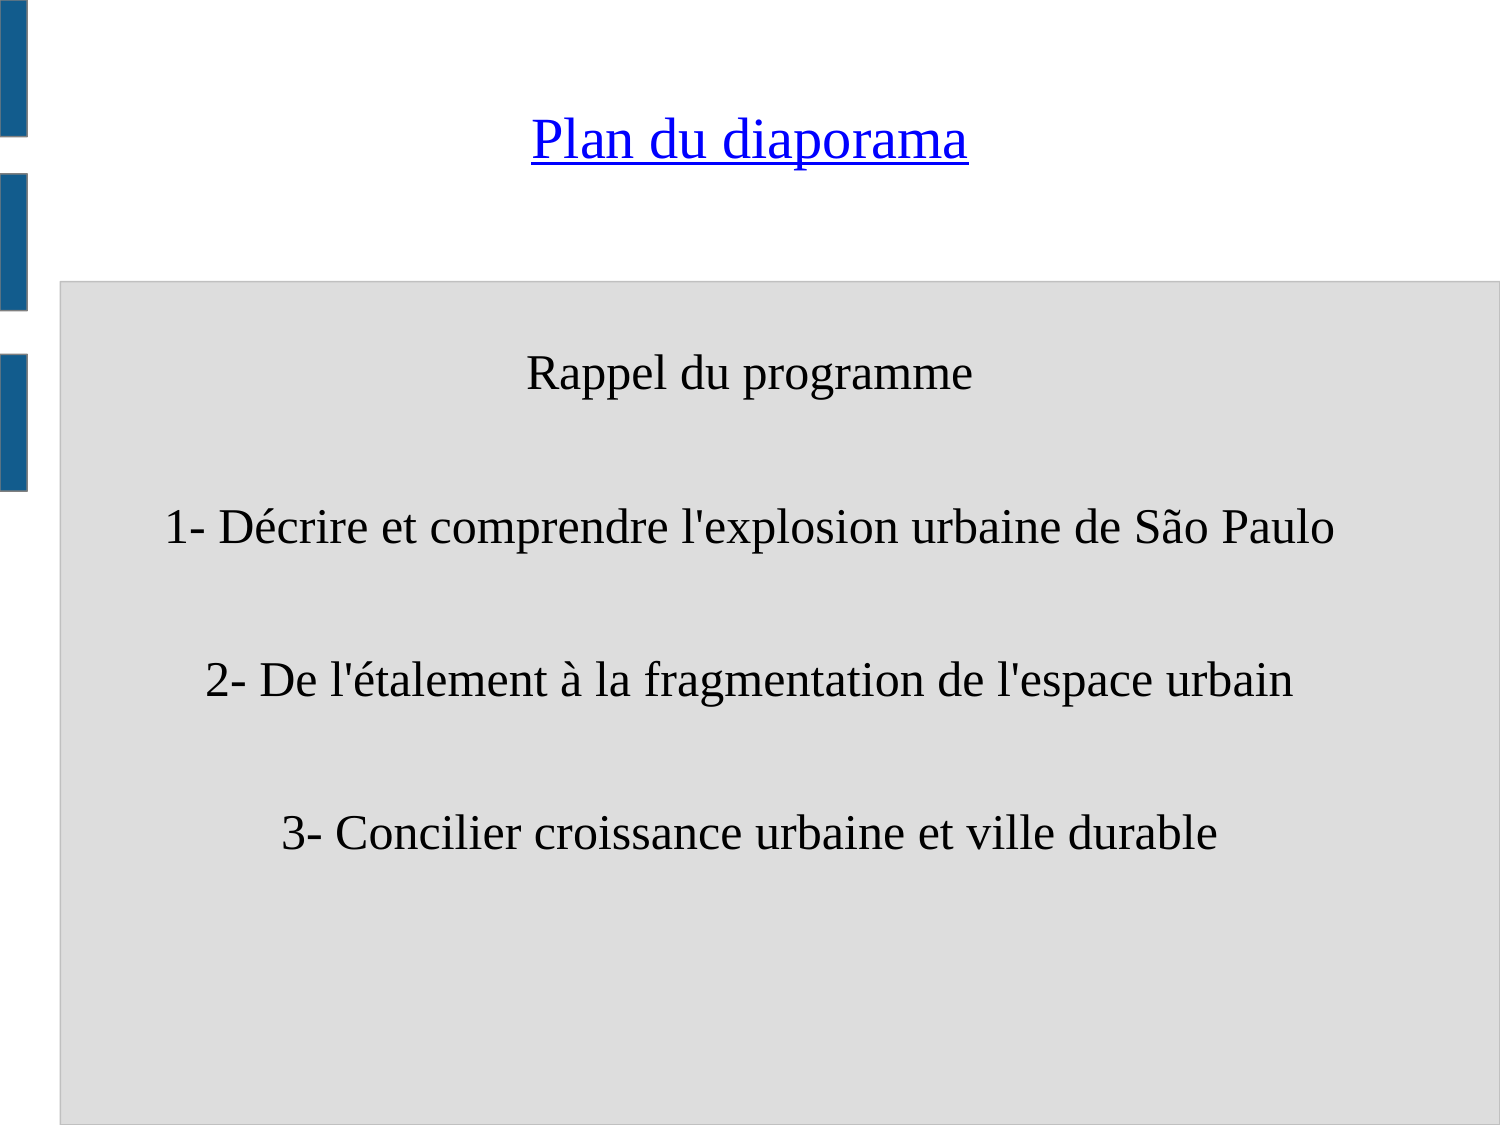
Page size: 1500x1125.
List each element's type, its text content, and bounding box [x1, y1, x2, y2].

text_box Plan du diaporama Rappel du programme 1- Décrire et comprendre l'explosion urbaine de São Paulo 2- De l'étalement à la fragmentation de l'espace urbain 3- Concilier croissance urbaine et ville durable [112, 99, 1388, 1000]
